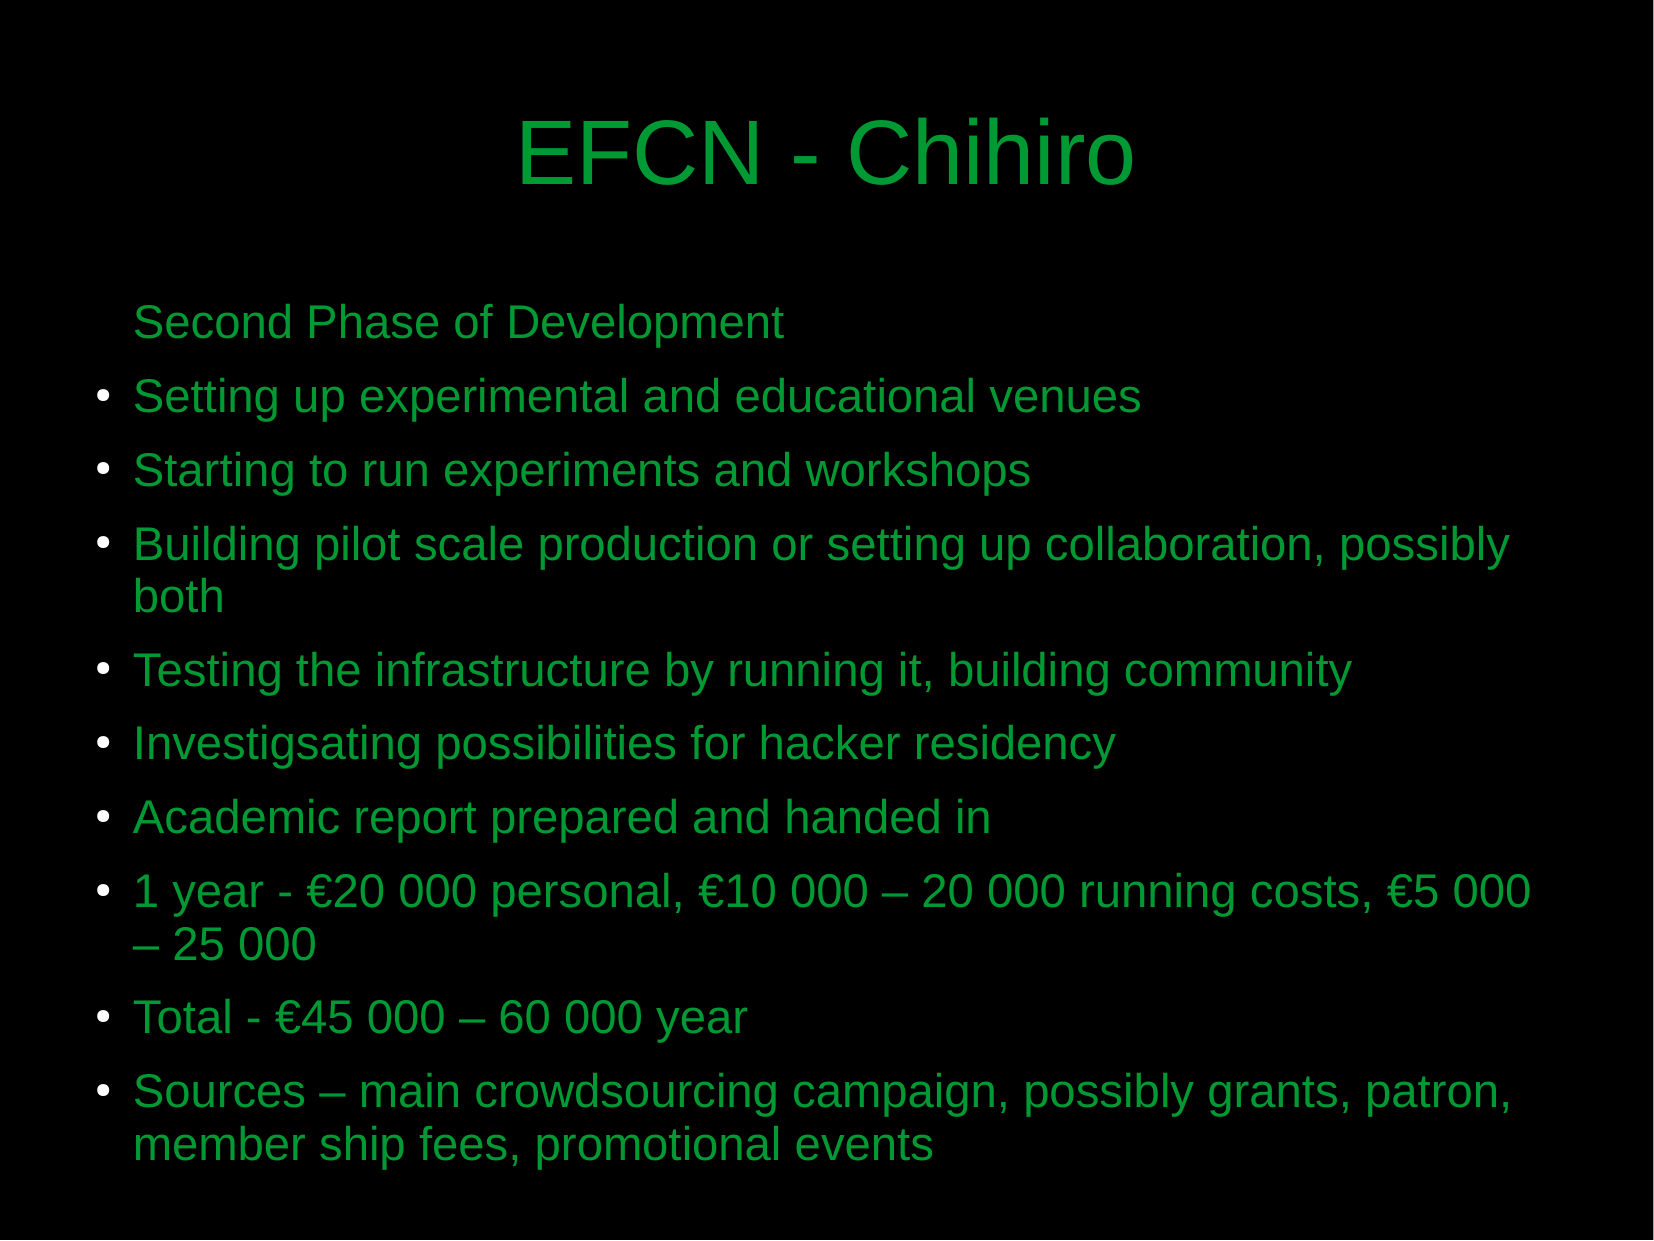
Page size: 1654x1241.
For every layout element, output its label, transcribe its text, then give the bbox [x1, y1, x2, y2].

list Second Phase of Development Setting up experimental and educational venues Starting to run experiments and workshops Building pilot scale production or setting up collaboration, possibly both Testing the infrastructure by running it, building community Investigsating possibilities for hacker residency Academic report prepared and handed in 1 year - €20 000 personal, €10 000 – 20 000 running costs, €5 000 – 25 000 Total - €45 000 – 60 000 year Sources – main crowdsourcing campaign, possibly grants, patron, member ship fees, promotional events [82, 296, 1571, 1182]
title EFCN - Chihiro [82, 49, 1571, 257]
